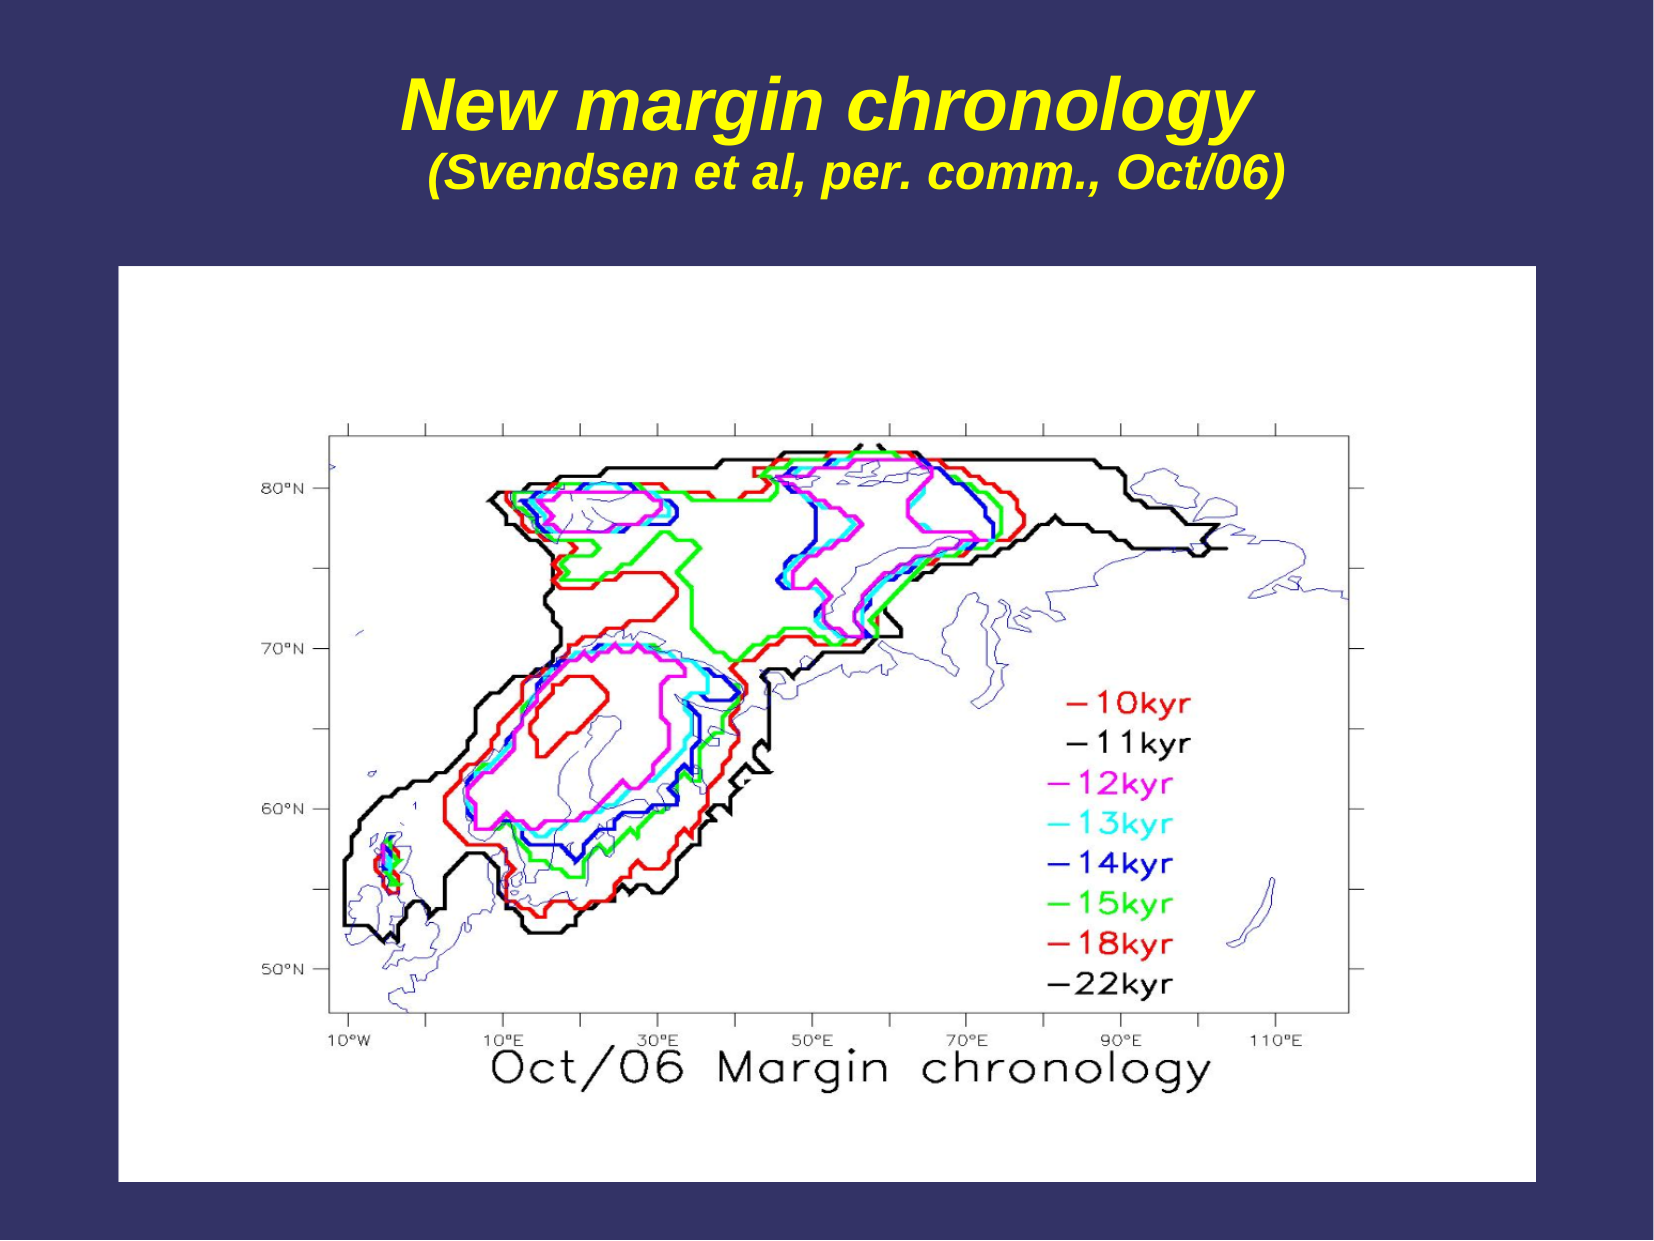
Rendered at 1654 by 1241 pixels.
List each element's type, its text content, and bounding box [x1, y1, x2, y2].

title New margin chronology (Svendsen et al, per. comm., Oct/06) [121, 53, 1534, 213]
picture [118, 265, 1536, 1182]
